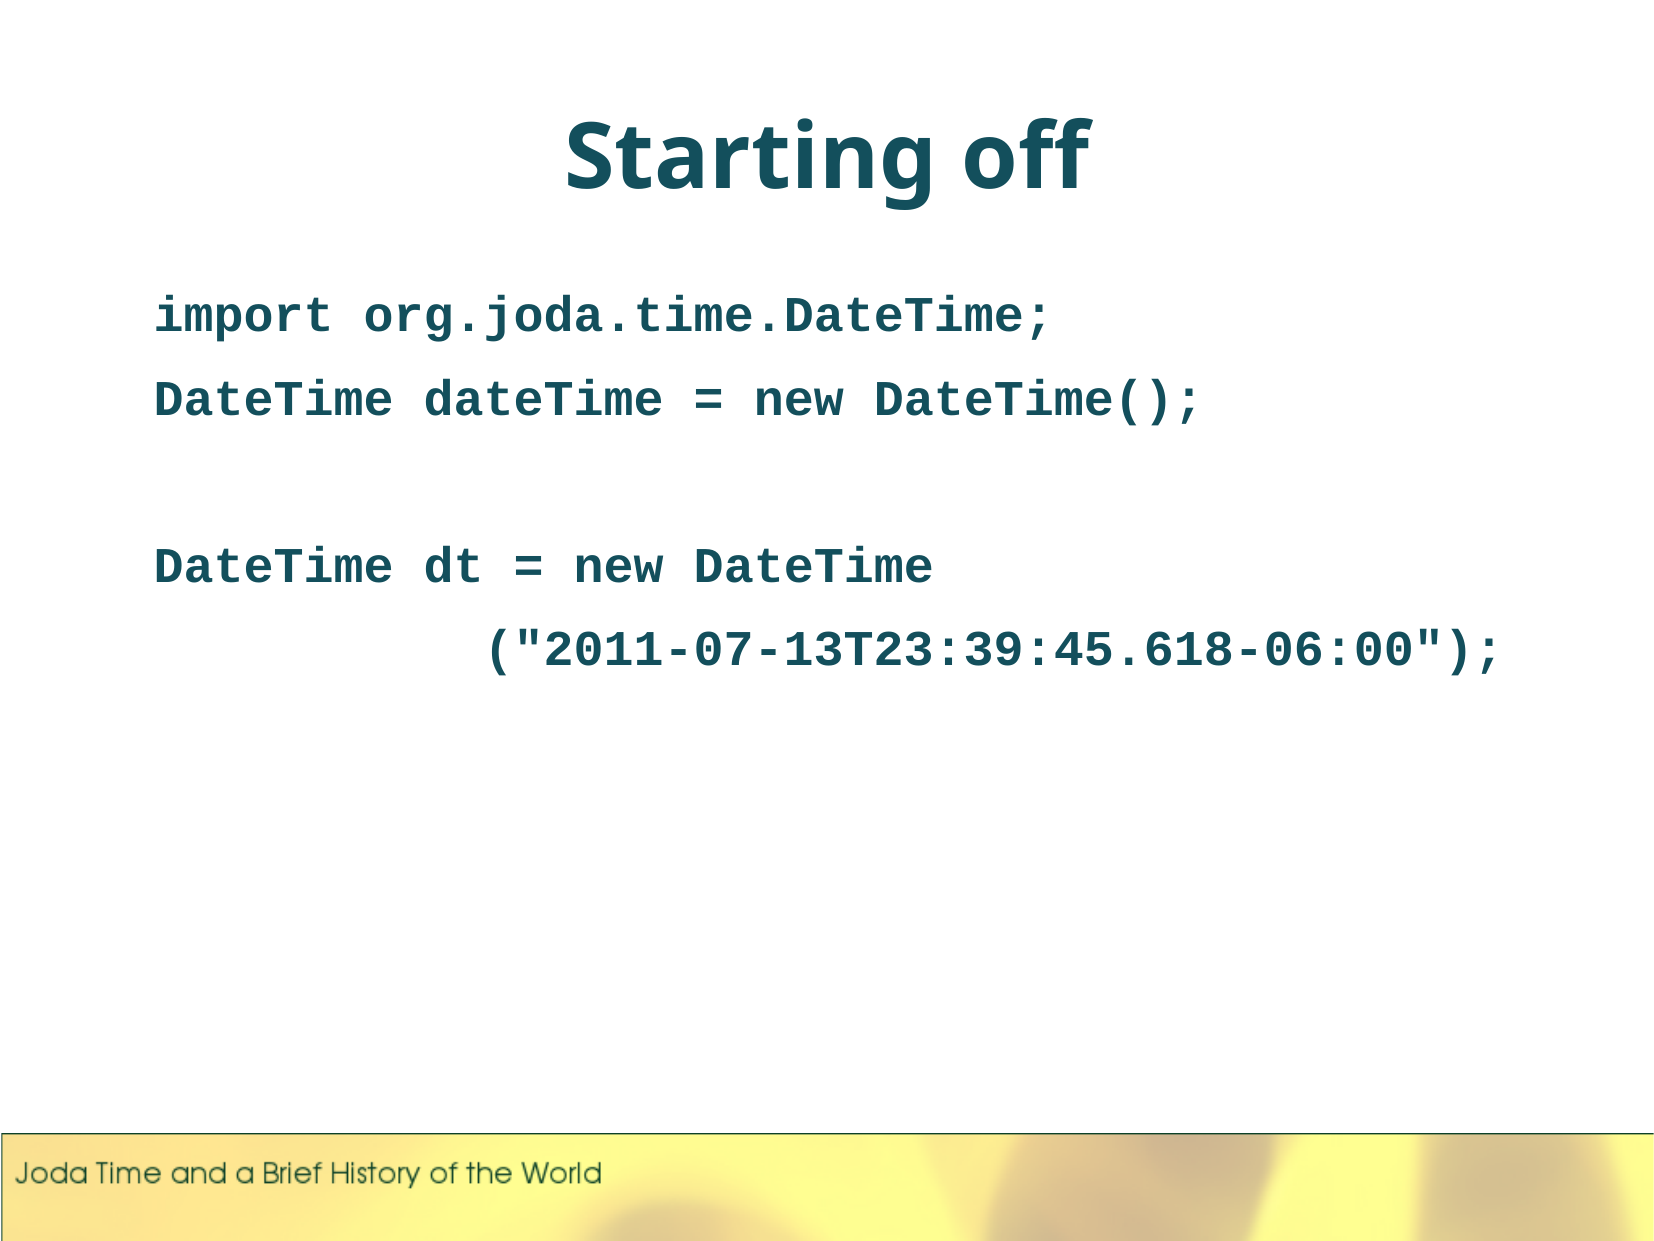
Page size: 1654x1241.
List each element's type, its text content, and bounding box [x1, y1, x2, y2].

list import org.joda.time.DateTime; DateTime dateTime = new DateTime(); DateTime dt = new DateTime ("2011-07-13T23:39:45.618-06:00"); [82, 290, 1571, 1109]
title Starting off [82, 49, 1571, 257]
picture [1, 1133, 1654, 1241]
